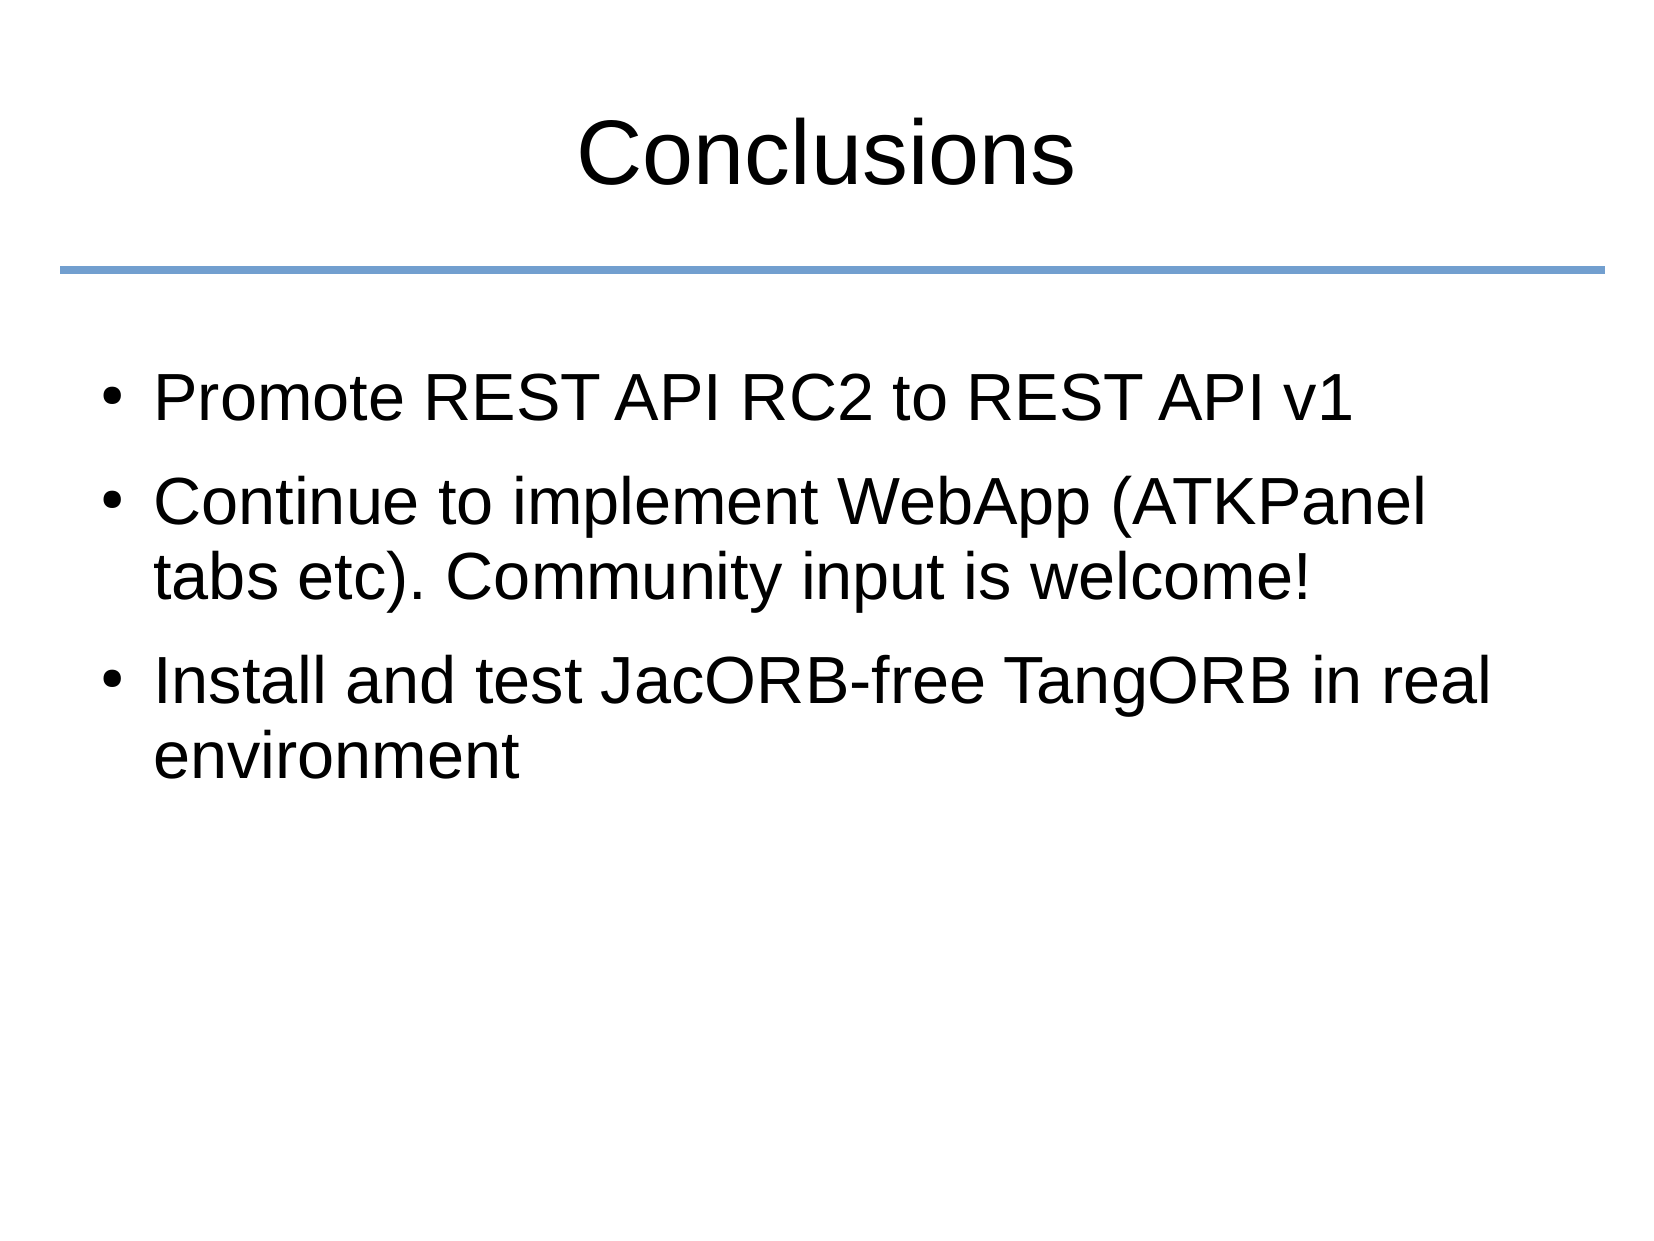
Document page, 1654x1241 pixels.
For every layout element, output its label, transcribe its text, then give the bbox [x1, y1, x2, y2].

title Conclusions [82, 49, 1571, 257]
list Promote REST API RC2 to REST API v1 Continue to implement WebApp (ATKPanel tabs etc). Community input is welcome! Install and test JacORB-free TangORB in real environment [82, 360, 1571, 1080]
